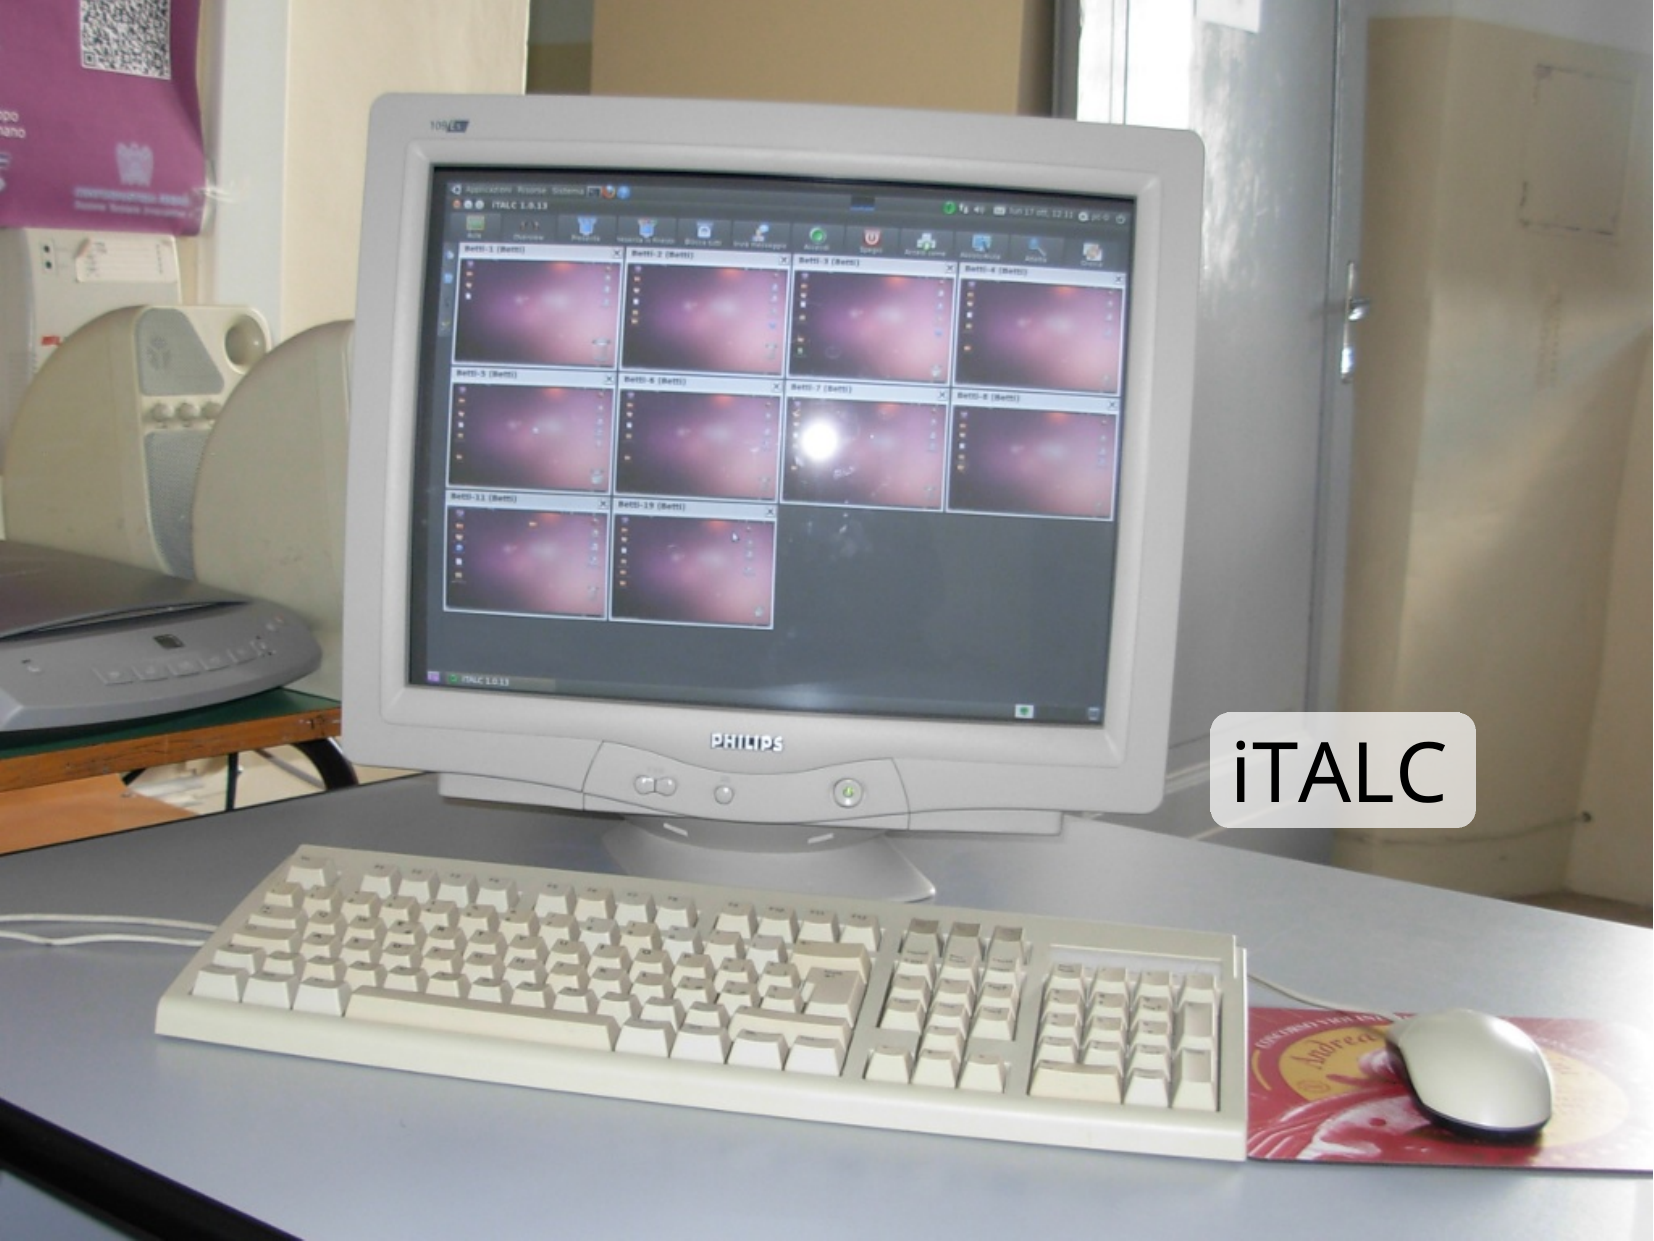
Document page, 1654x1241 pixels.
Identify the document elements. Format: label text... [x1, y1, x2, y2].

text_box iTALC [1210, 712, 1476, 828]
picture [0, 0, 1653, 1241]
